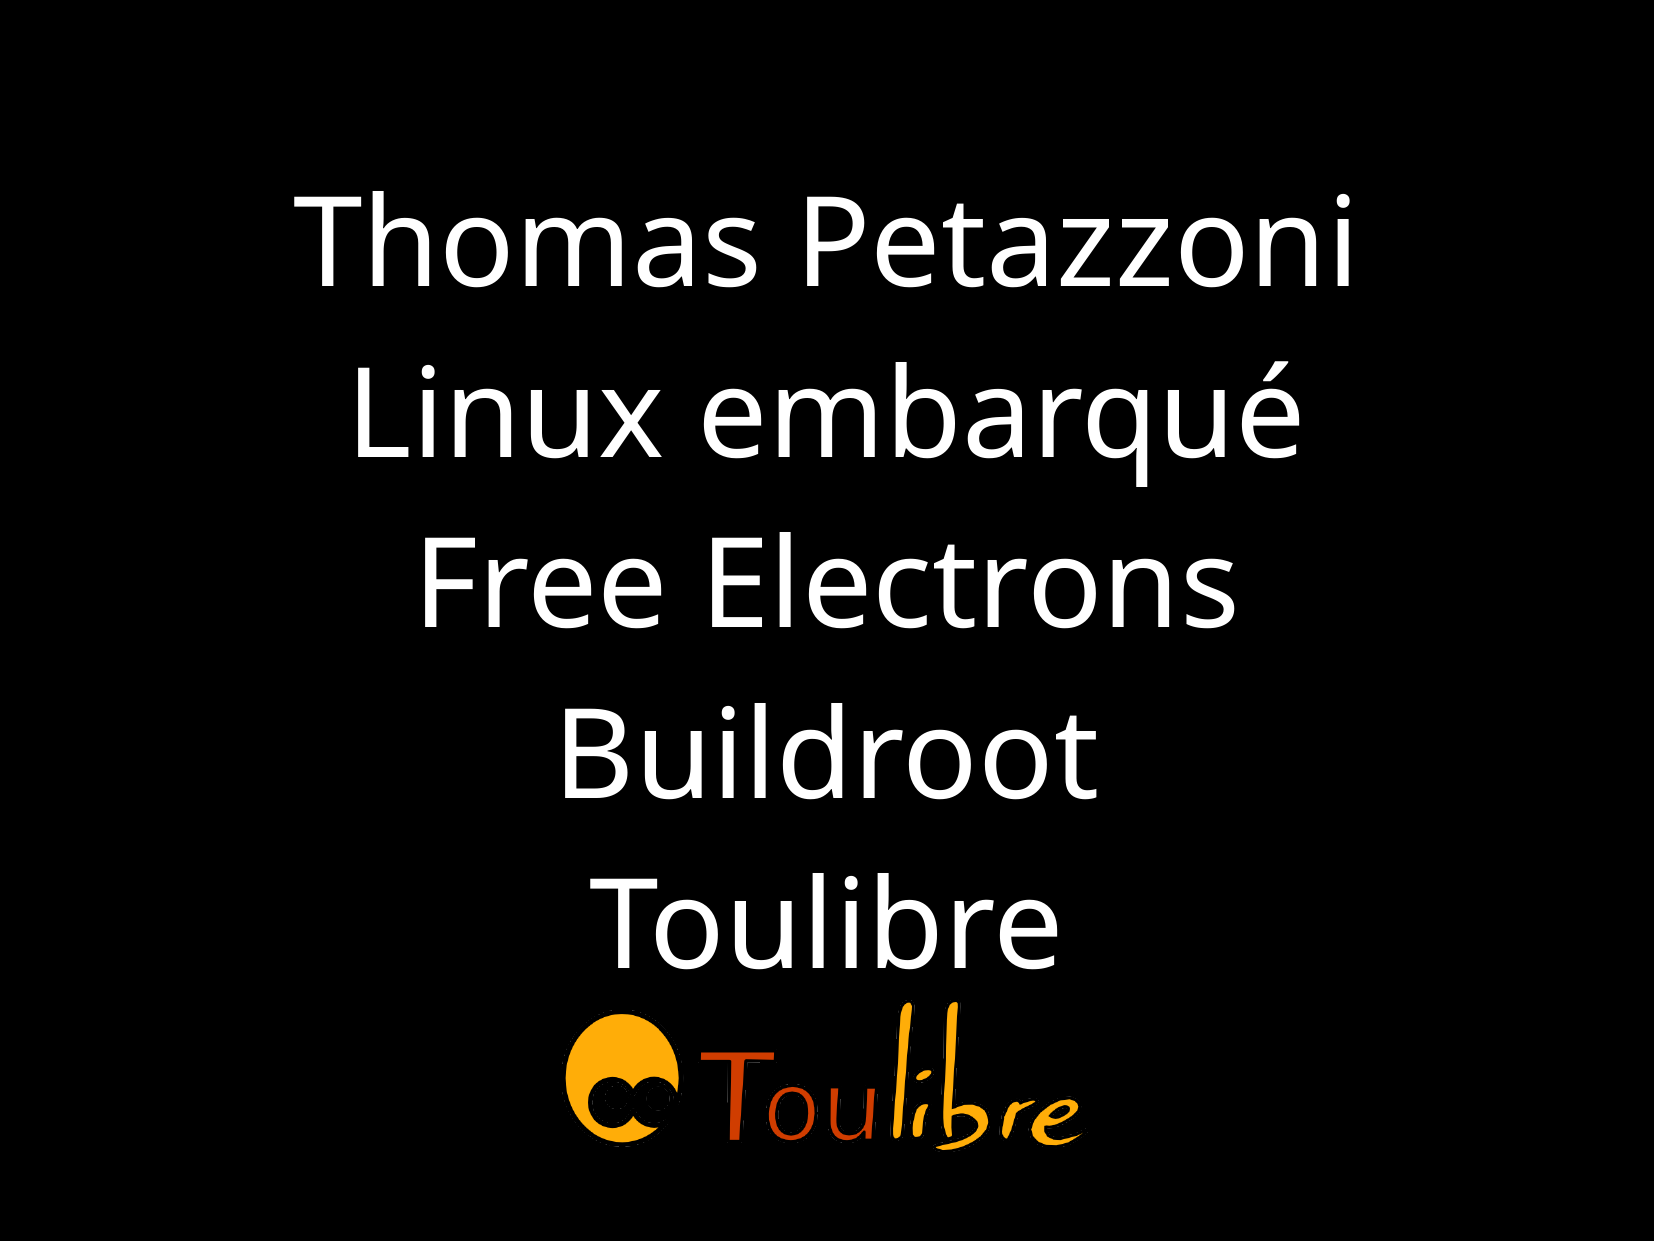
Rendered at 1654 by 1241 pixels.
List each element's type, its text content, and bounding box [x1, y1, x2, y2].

picture [561, 999, 1089, 1152]
subtitle Thomas Petazzoni Linux embarqué Free Electrons Buildroot Toulibre [82, 49, 1571, 1109]
